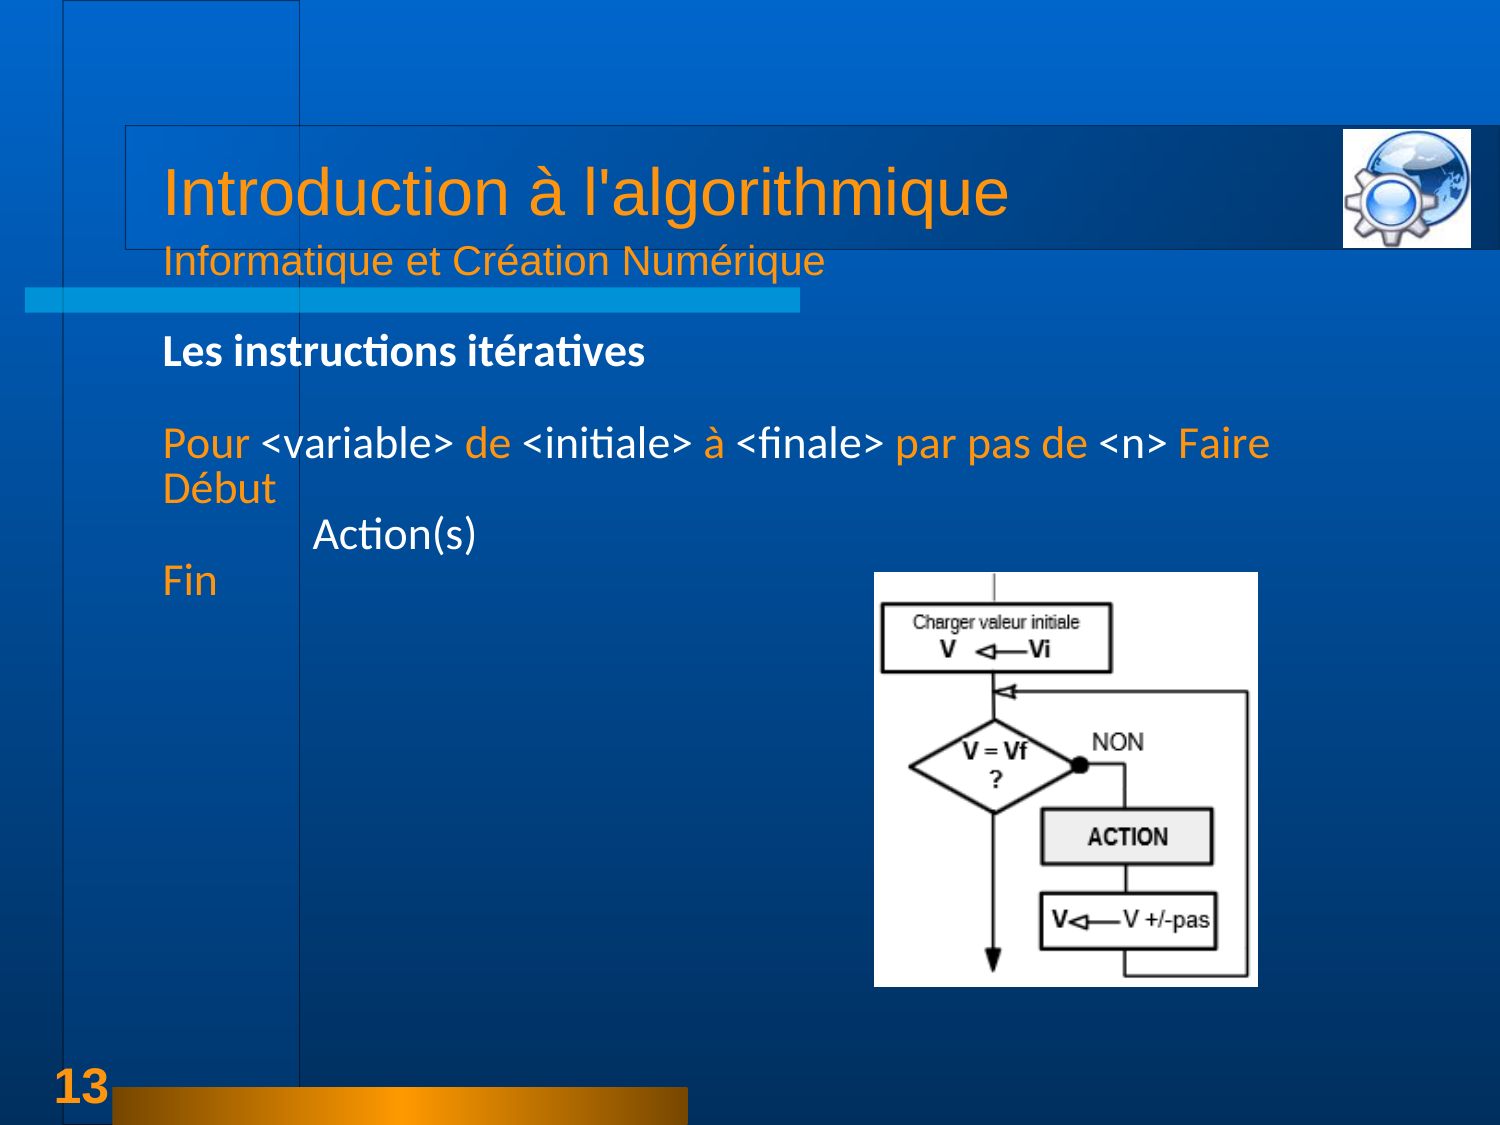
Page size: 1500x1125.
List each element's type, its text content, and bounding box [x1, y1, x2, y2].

text_box Les instructions itératives Pour <variable> de <initiale> à <finale> par pas de <n> Faire Début Action(s) Fin [147, 324, 1418, 1004]
picture [1343, 129, 1471, 248]
picture [874, 572, 1258, 987]
